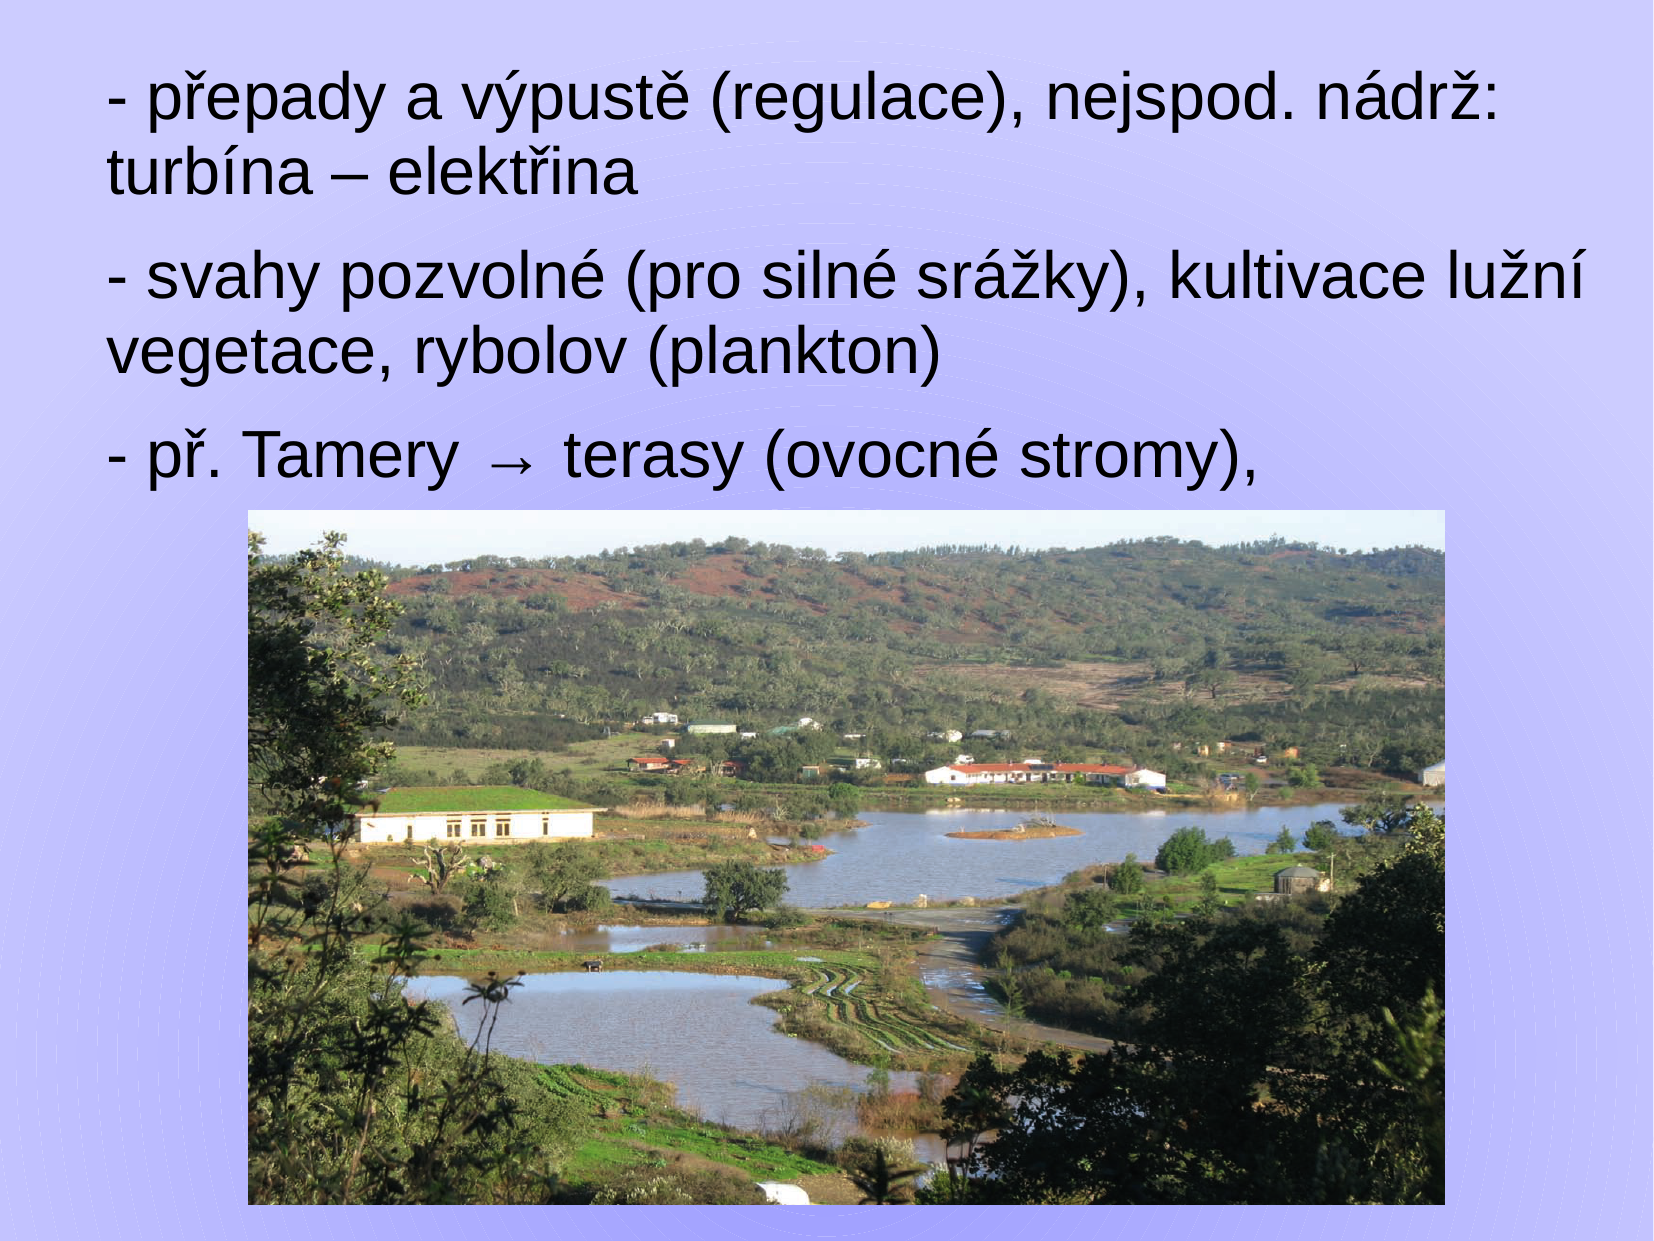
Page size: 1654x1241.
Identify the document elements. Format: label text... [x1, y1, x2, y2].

list - přepady a výpustě (regulace), nejspod. nádrž: turbína – elektřina - svahy pozvolné (pro silné srážky), kultivace lužní vegetace, rybolov (plankton) - př. Tamery → terasy (ovocné stromy), [106, 59, 1595, 878]
picture [248, 510, 1445, 1205]
